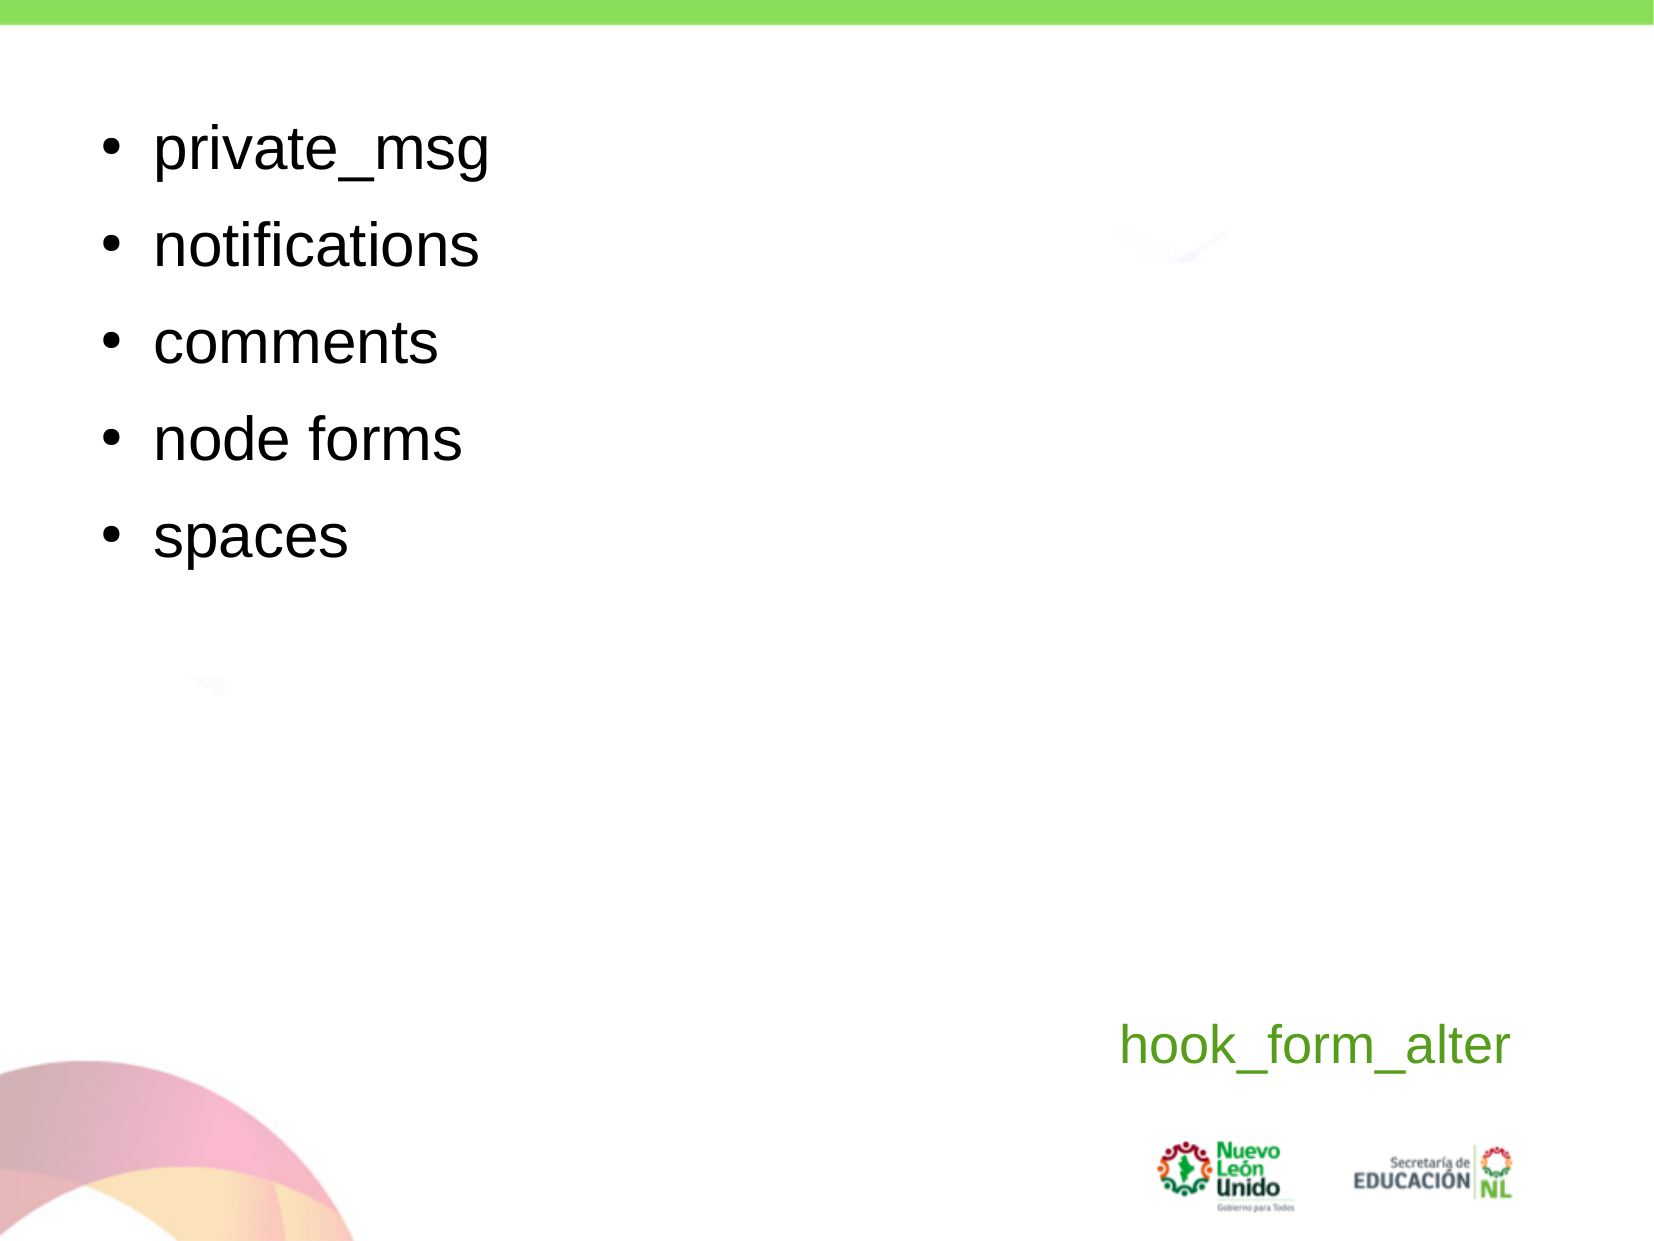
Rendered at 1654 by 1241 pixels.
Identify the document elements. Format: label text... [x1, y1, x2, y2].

list private_msg notifications comments node forms spaces [82, 112, 1571, 638]
picture [0, 0, 1654, 1241]
text_box hook_form_alter [1104, 1006, 1549, 1088]
